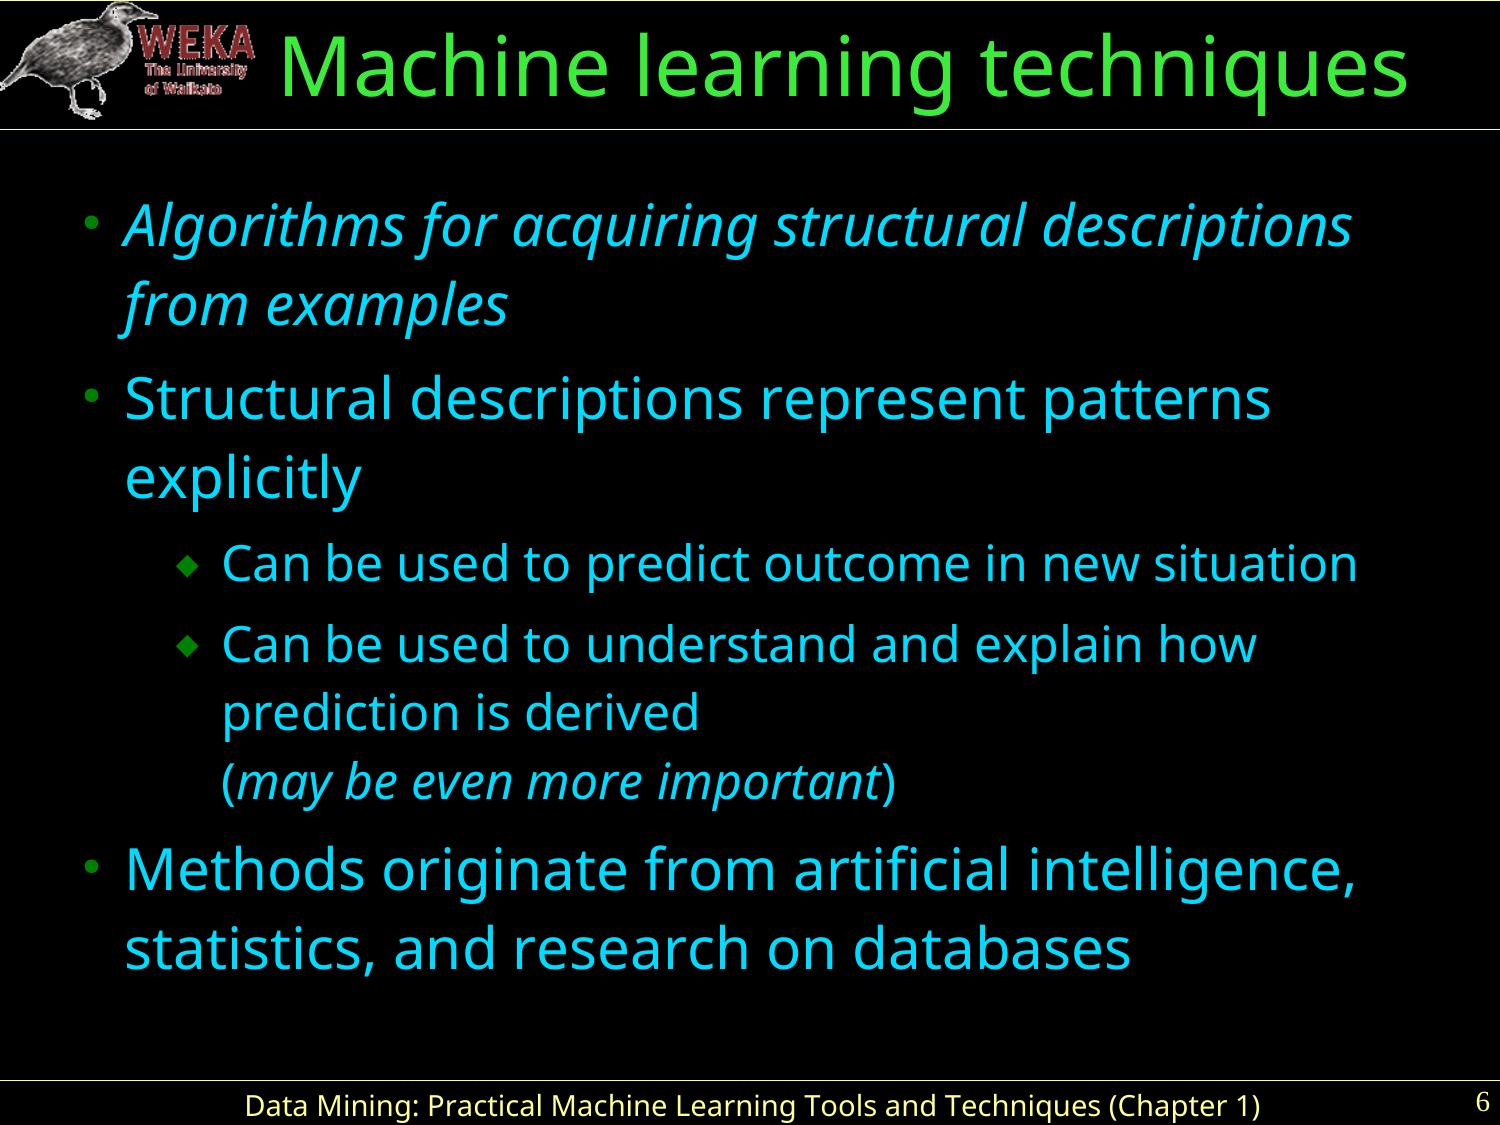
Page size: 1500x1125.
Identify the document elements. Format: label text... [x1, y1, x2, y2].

picture [0, 1, 263, 129]
list Algorithms for acquiring structural descriptions from examples Structural descriptions represent patterns explicitly Can be used to predict outcome in new situation Can be used to understand and explain how prediction is derived (may be even more important) Methods originate from artificial intelligence, statistics, and research on databases [67, 177, 1418, 1093]
title Machine learning techniques [263, 0, 1500, 159]
